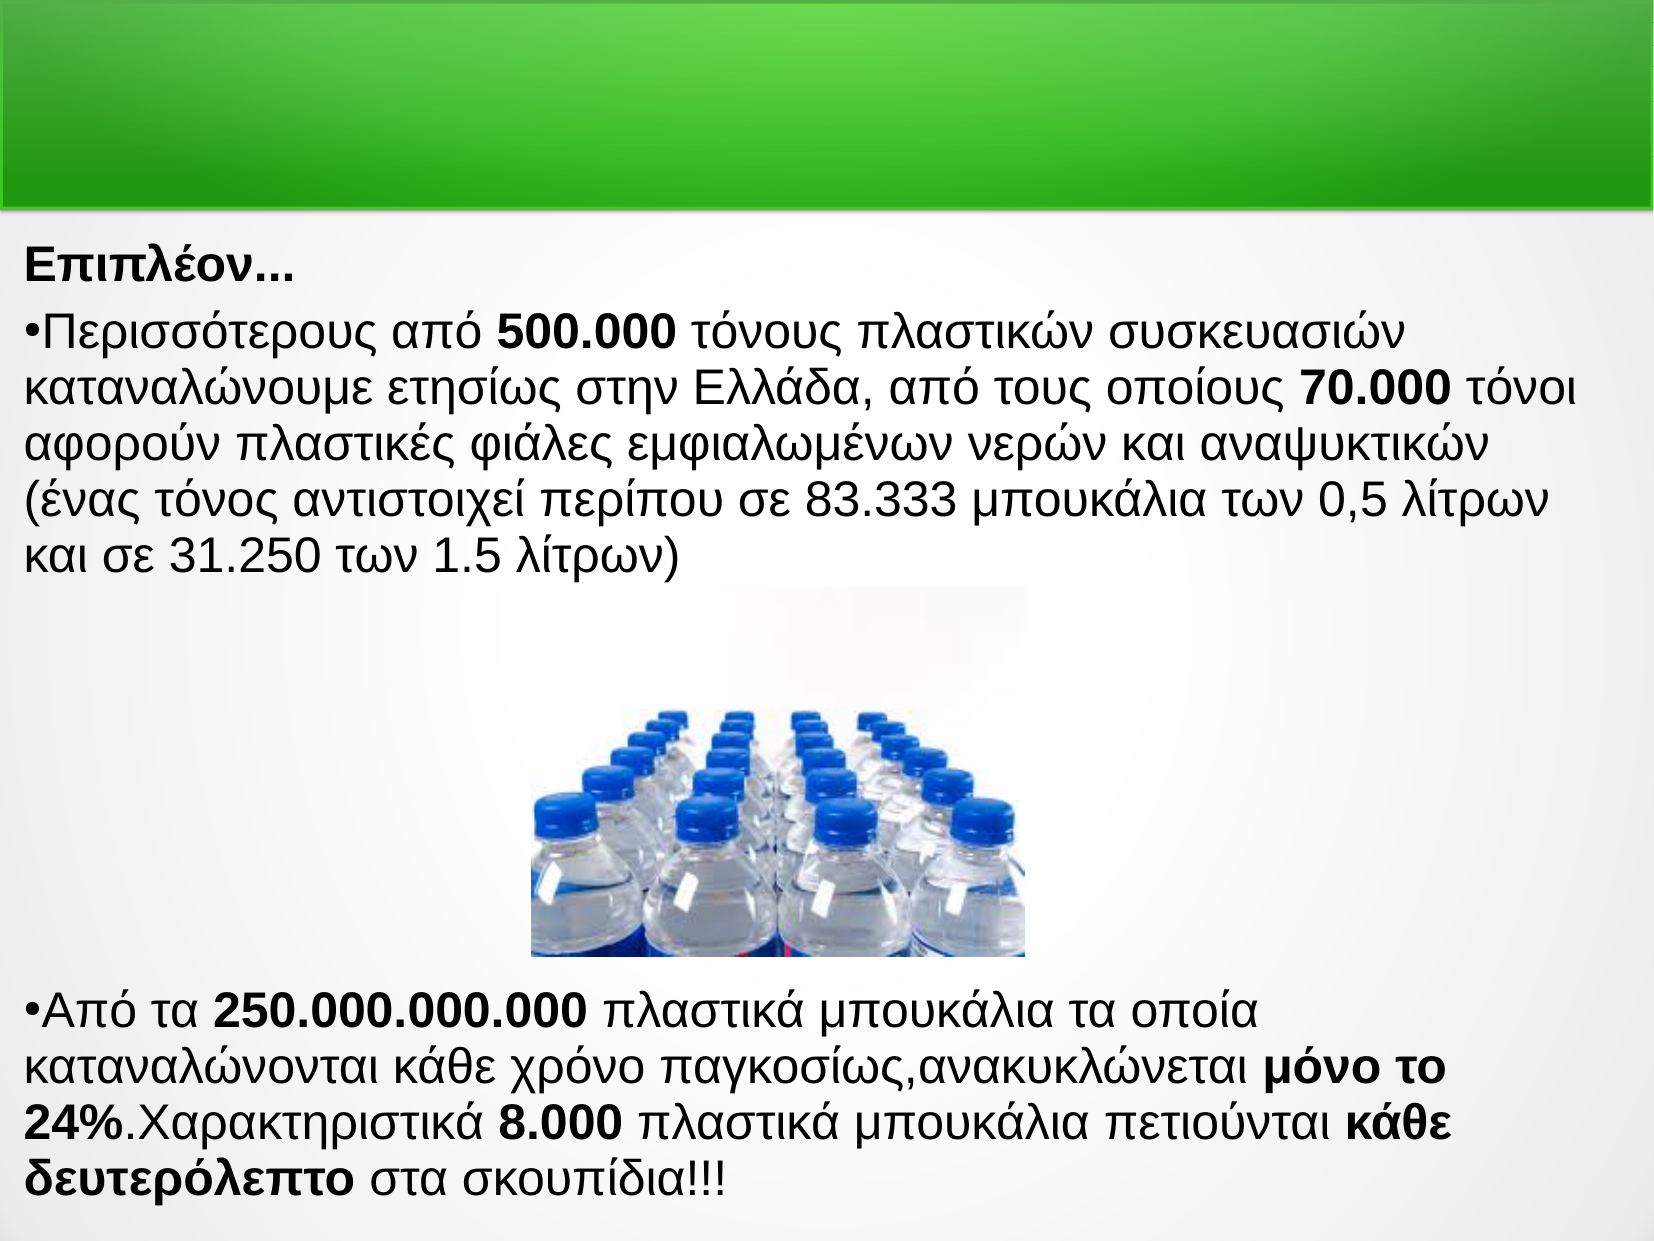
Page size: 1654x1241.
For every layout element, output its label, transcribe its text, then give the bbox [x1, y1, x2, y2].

picture [920, 11, 1477, 237]
picture [531, 587, 1025, 957]
subtitle Επιπλέον... Περισσότερους από 500.000 τόνους πλαστικών συσκευασιών καταναλώνουμε ετησίως στην Eλλάδα, από τους οποίους 70.000 τόνοι αφορούν πλαστικές φιάλες εμφιαλωμένων νερών και αναψυκτικών (ένας τόνος αντιστοιχεί περίπου σε 83.333 μπουκάλια των 0,5 λίτρων και σε 31.250 των 1.5 λίτρων) Από τα 250.000.000.000 πλαστικά μπουκάλια τα οποία καταναλώνονται κάθε χρόνο παγκοσίως,ανακυκλώνεται μόνο το 24%.Χαρακτηριστικά 8.000 πλαστικά μπουκάλια πετιούνται κάθε δευτερόλεπτο στα σκουπίδια!!! [23, 236, 1607, 1206]
